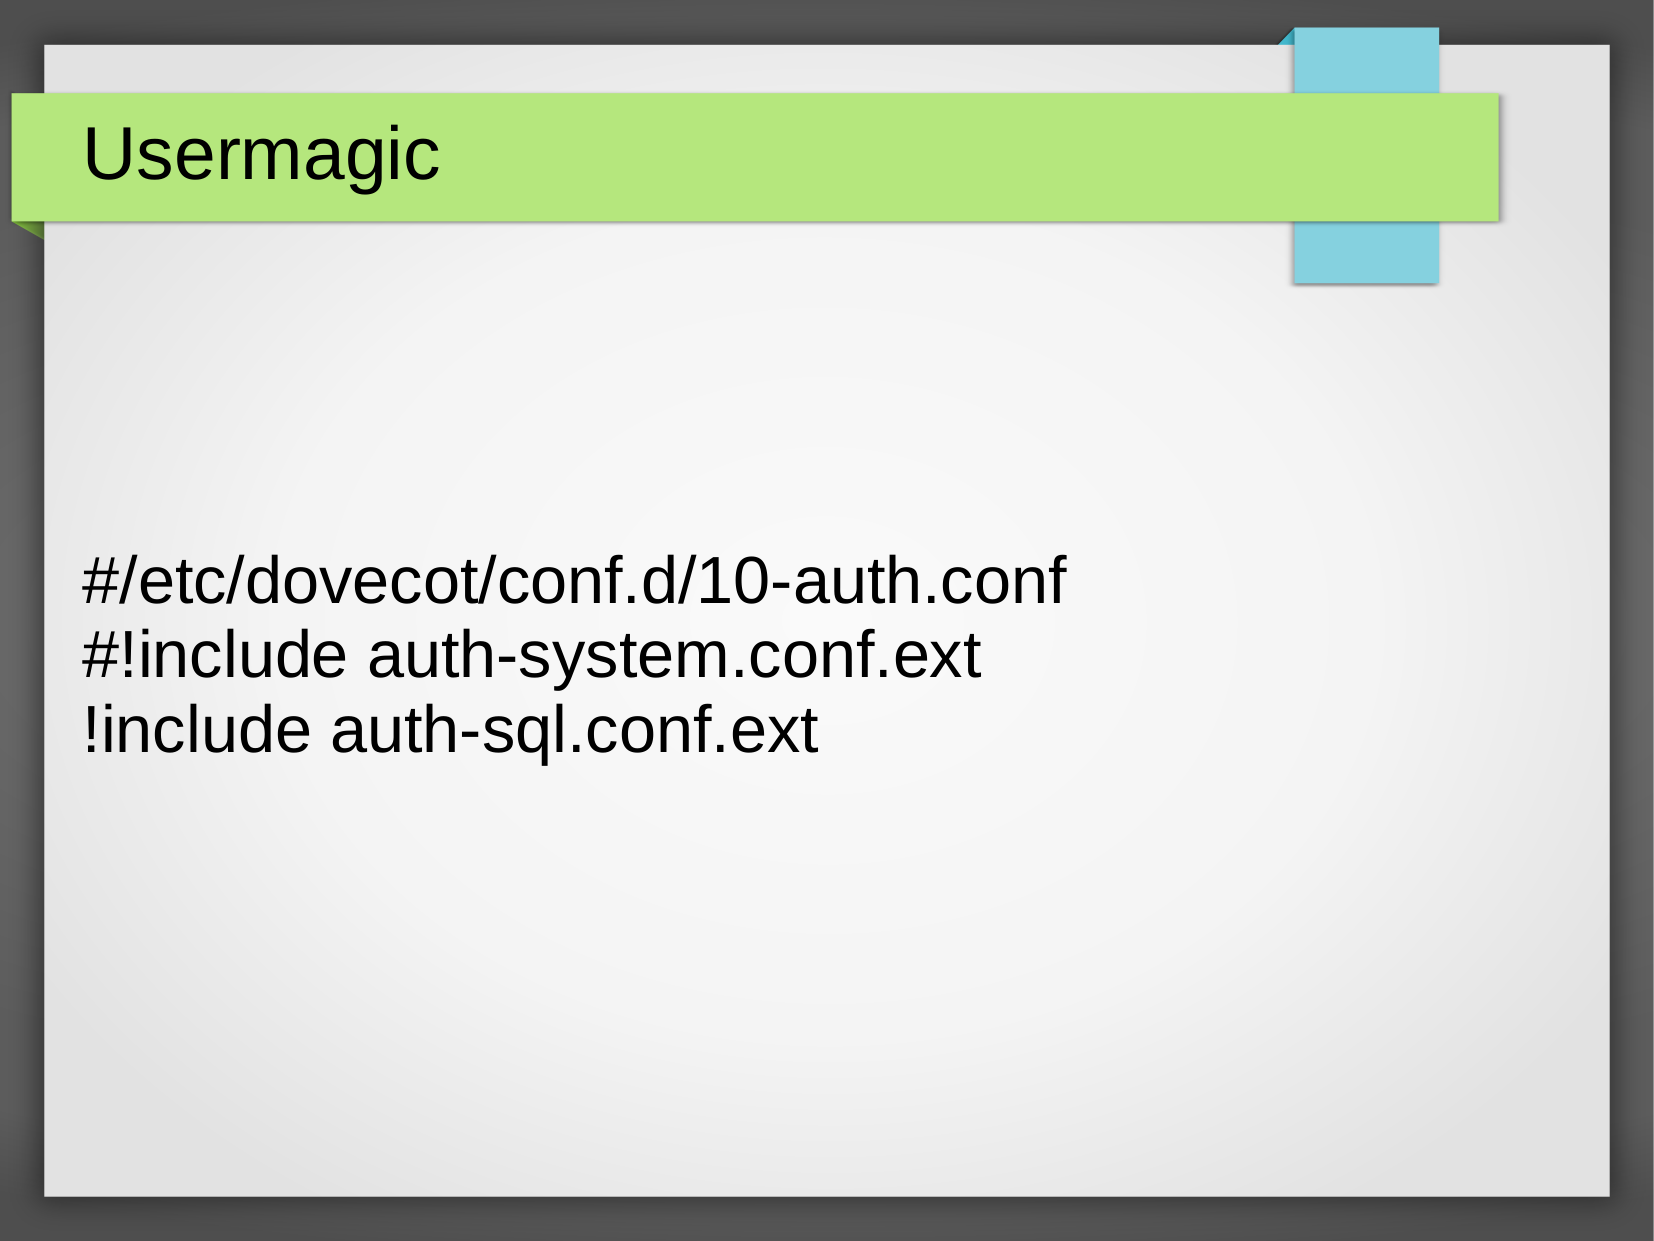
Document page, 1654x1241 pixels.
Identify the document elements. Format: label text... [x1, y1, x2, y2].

title Usermagic [82, 94, 1264, 213]
subtitle #/etc/dovecot/conf.d/10-auth.conf #!include auth-system.conf.ext !include auth-sql.conf.ext [82, 295, 1571, 1015]
picture [0, 0, 1654, 1241]
